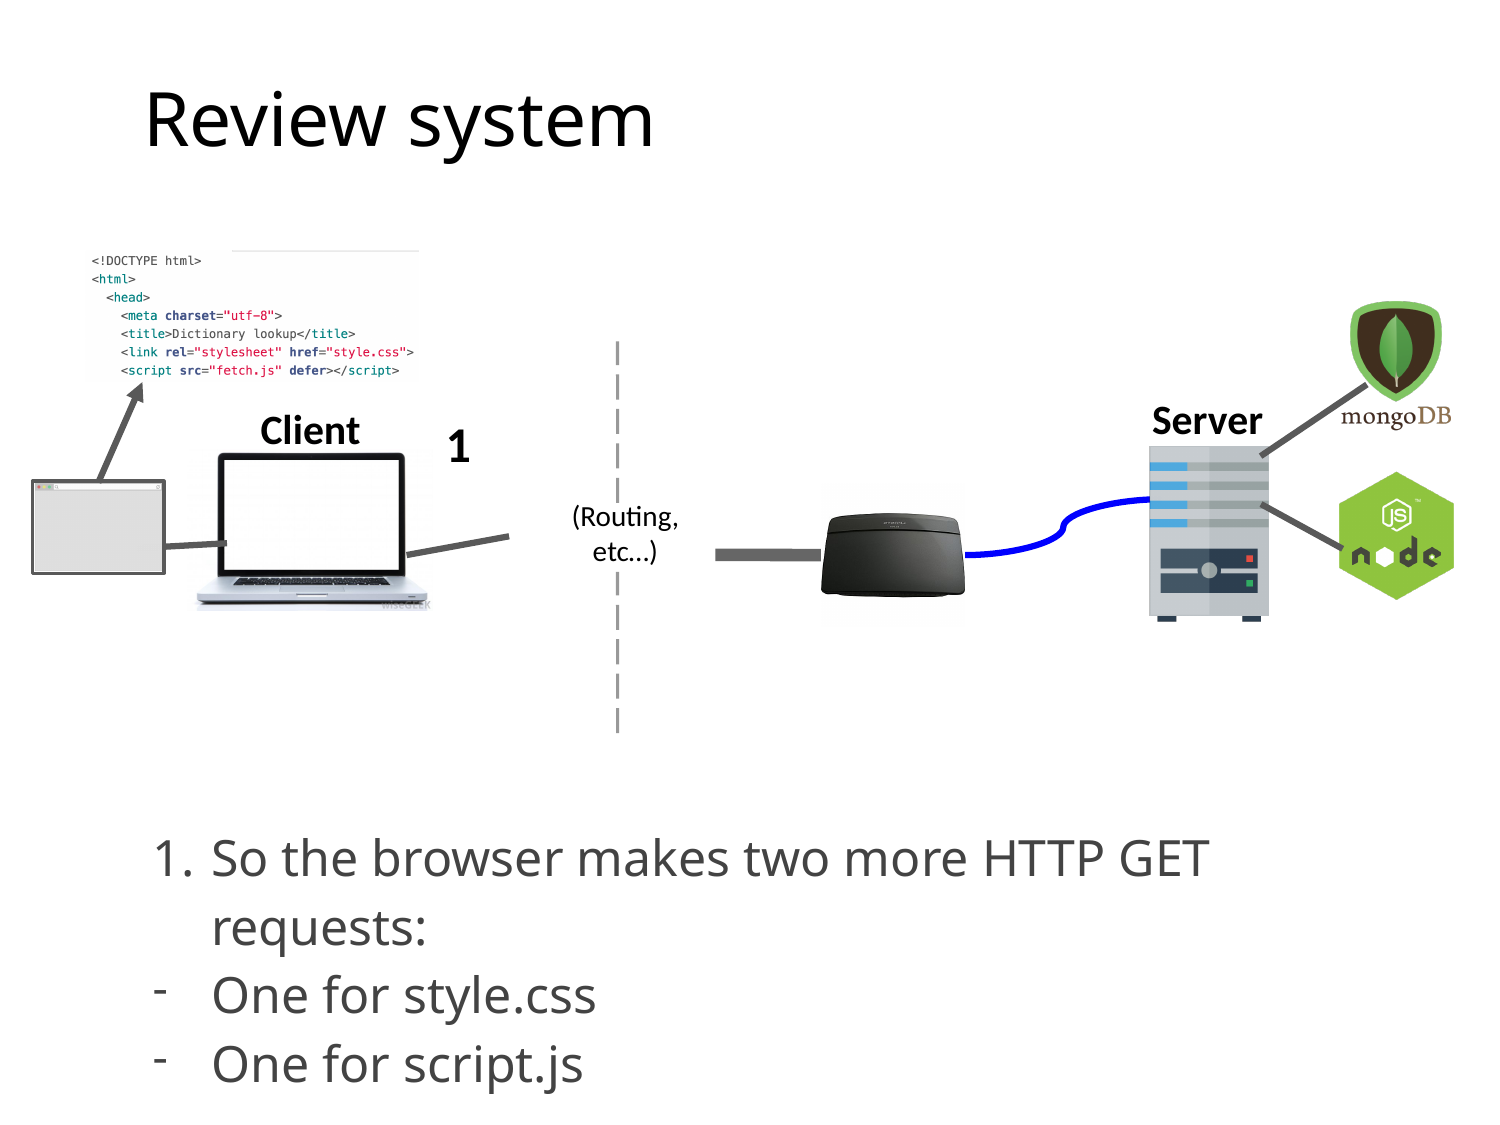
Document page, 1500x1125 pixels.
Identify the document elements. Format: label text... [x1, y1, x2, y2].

picture [85, 250, 419, 382]
picture [1324, 282, 1468, 450]
picture [821, 483, 965, 627]
picture [1114, 475, 1302, 630]
list So the browser makes two more HTTP GET requests: One for style.css One for script.js [121, 802, 1442, 945]
text_box Server [1085, 361, 1331, 475]
text_box 1 [417, 402, 500, 484]
picture [187, 449, 433, 611]
picture [34, 482, 163, 572]
picture [1330, 470, 1462, 602]
title Review system [128, 56, 1372, 183]
text_box Client [188, 371, 434, 449]
text_box (Routing, etc…) [509, 456, 727, 618]
